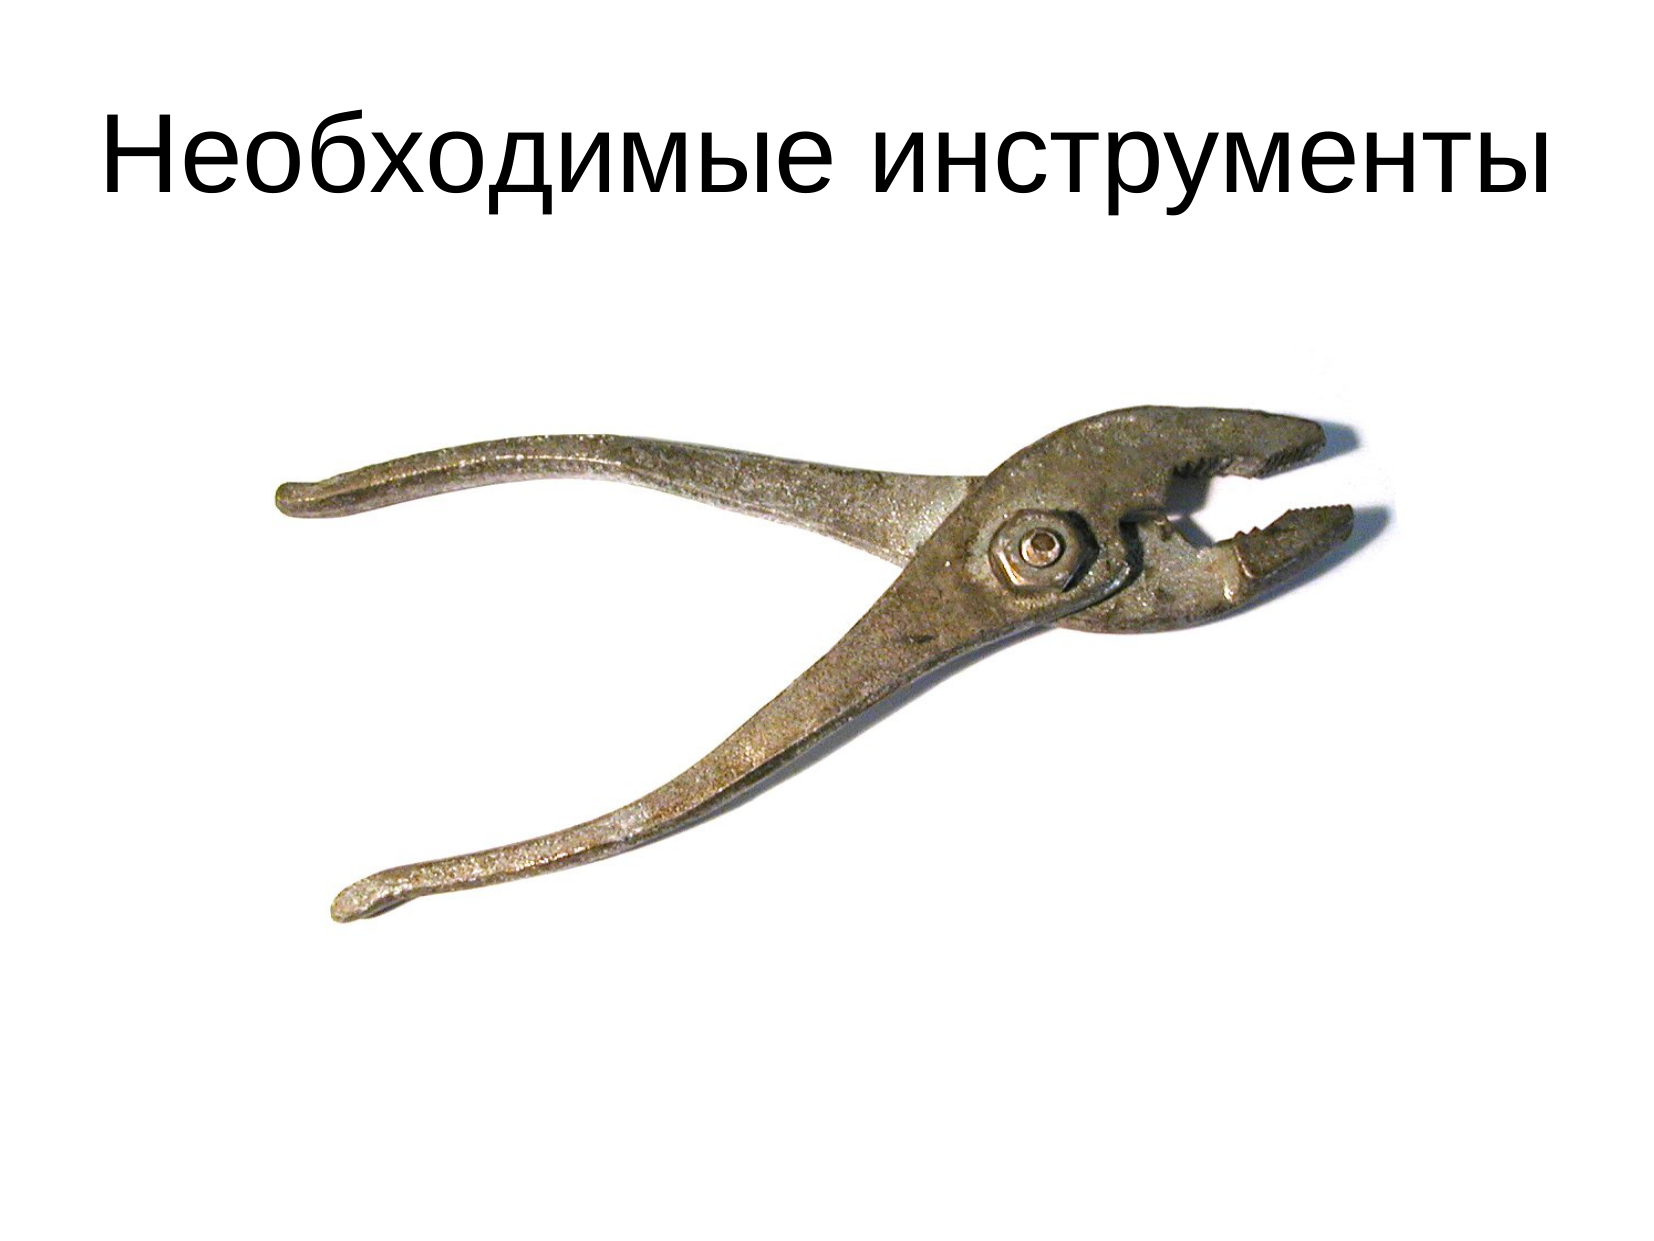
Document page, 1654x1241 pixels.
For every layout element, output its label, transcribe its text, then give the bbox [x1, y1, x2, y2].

picture [236, 324, 1418, 1004]
title Необходимые инструменты [82, 49, 1571, 257]
